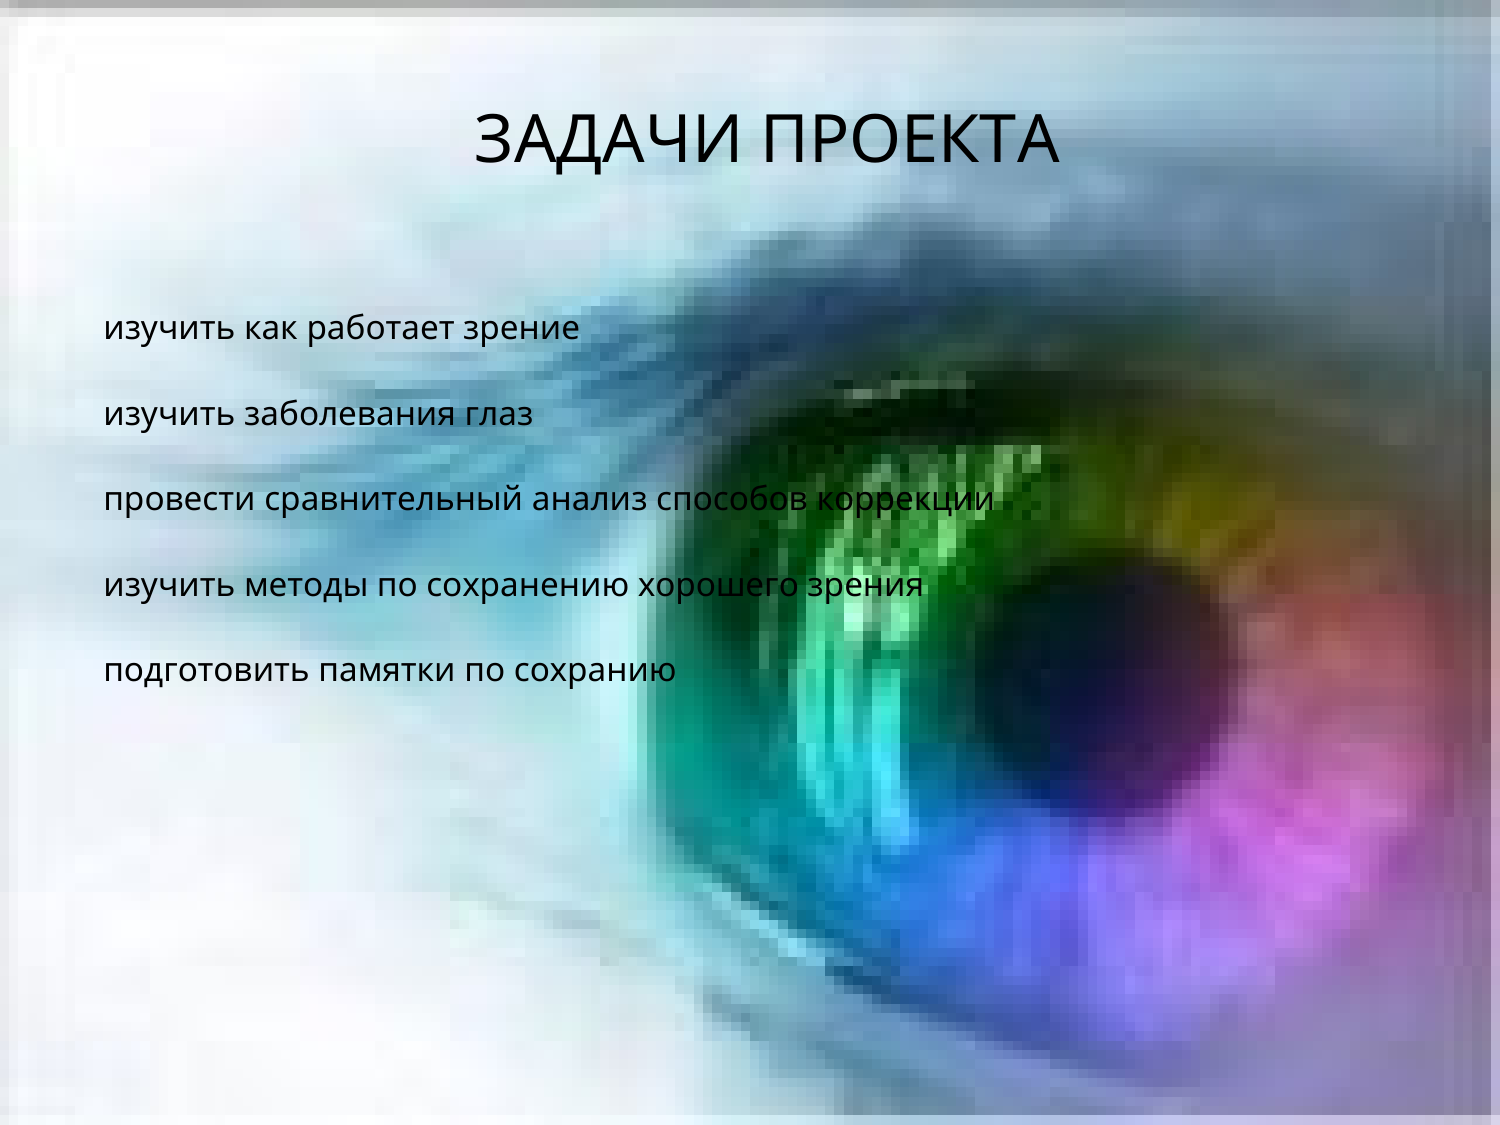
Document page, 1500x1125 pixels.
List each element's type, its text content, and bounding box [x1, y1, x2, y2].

picture [0, 0, 1500, 1125]
text_box ЗАДАЧИ ПРОЕКТА изучить как работает зрение изучить заболевания глаз провести сравнительный анализ способов коррекции изучить методы по сохранению хорошего зрения подготовить памятки по сохранию [88, 88, 1447, 884]
